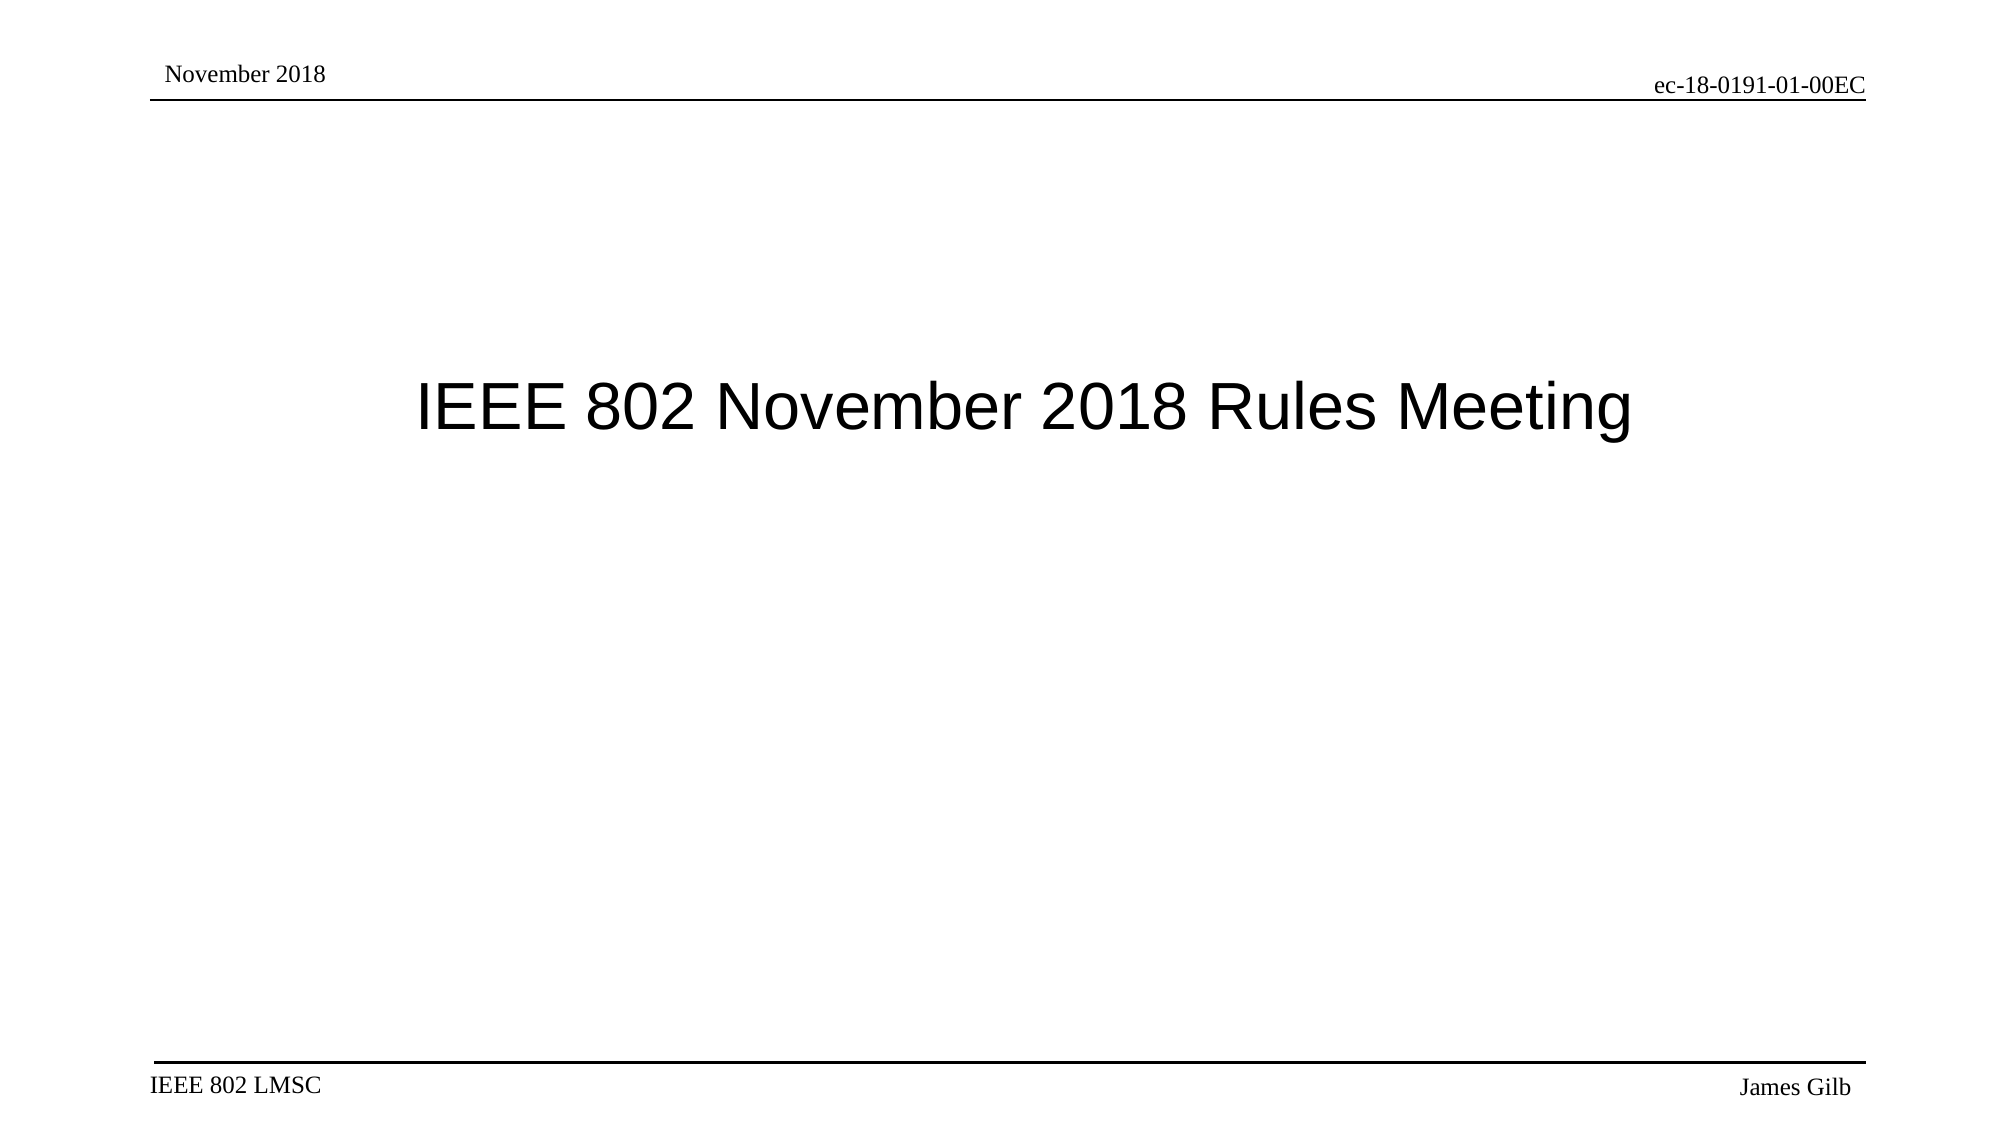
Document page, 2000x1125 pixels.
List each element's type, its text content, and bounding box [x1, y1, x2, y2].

subtitle IEEE 802 November 2018 Rules Meeting [149, 112, 1900, 693]
